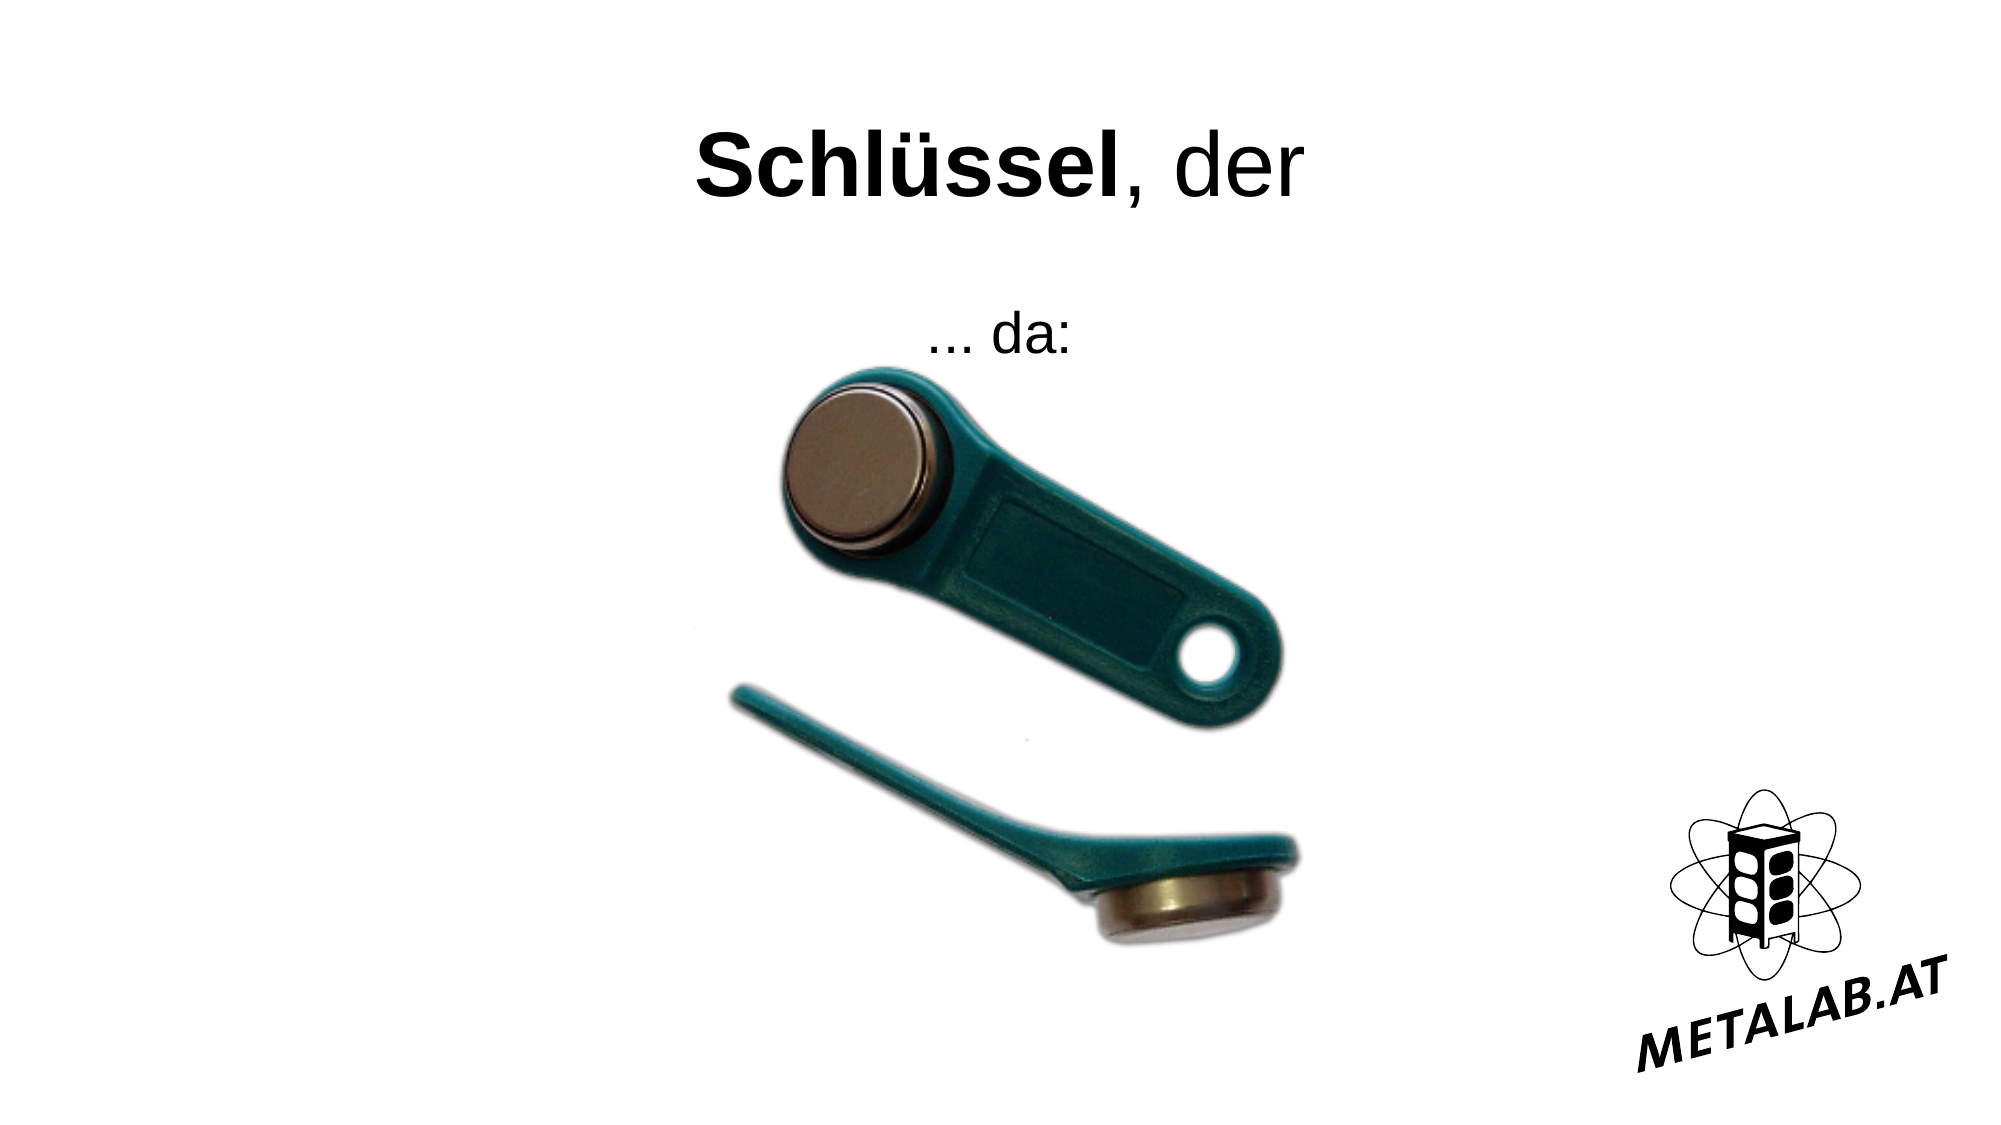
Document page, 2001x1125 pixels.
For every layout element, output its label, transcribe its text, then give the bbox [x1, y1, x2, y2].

list ... da: [137, 299, 1863, 1014]
title Schlüssel, der [137, 59, 1863, 278]
picture [675, 331, 1325, 982]
